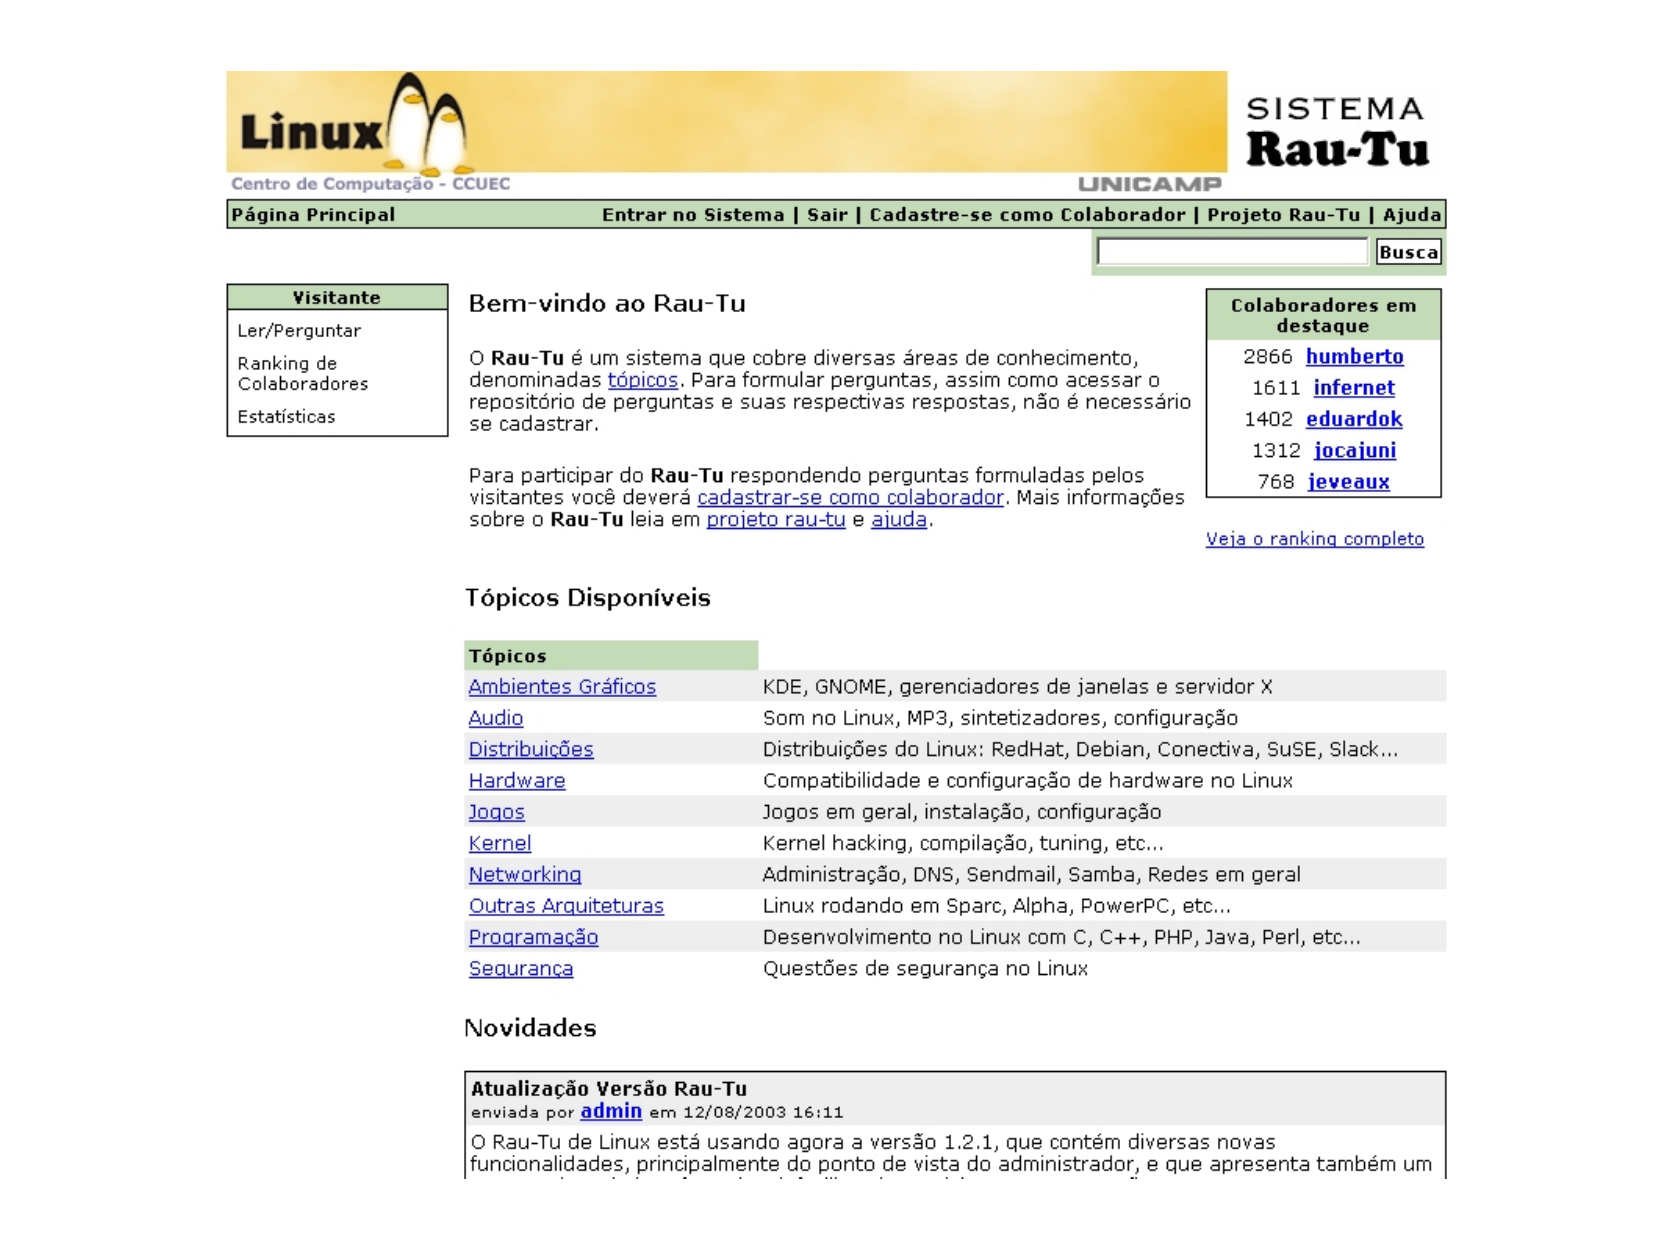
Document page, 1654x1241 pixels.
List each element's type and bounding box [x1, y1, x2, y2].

picture [219, 71, 1461, 1179]
